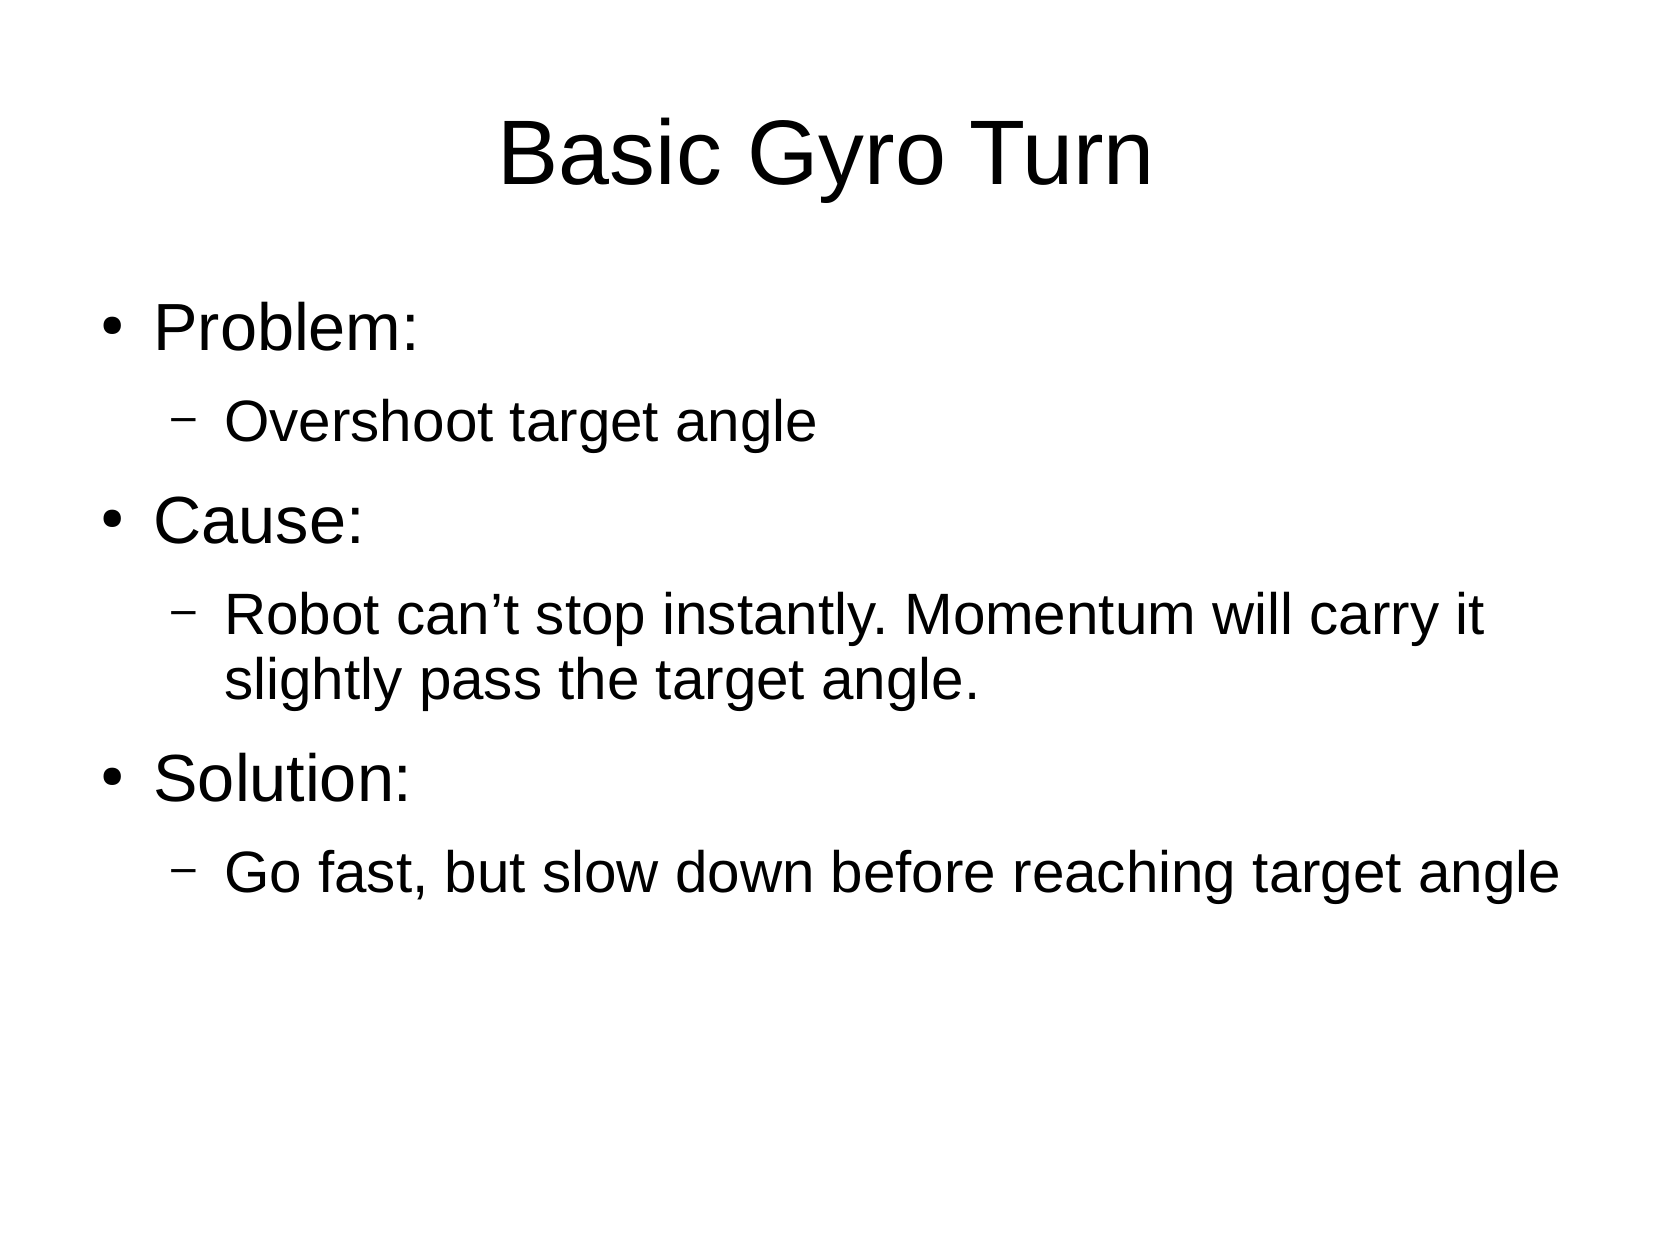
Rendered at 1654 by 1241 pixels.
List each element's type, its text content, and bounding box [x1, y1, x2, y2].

title Basic Gyro Turn [82, 49, 1571, 257]
list Problem: Overshoot target angle Cause: Robot can’t stop instantly. Momentum will carry it slightly pass the target angle. Solution: Go fast, but slow down before reaching target angle [82, 290, 1571, 1010]
